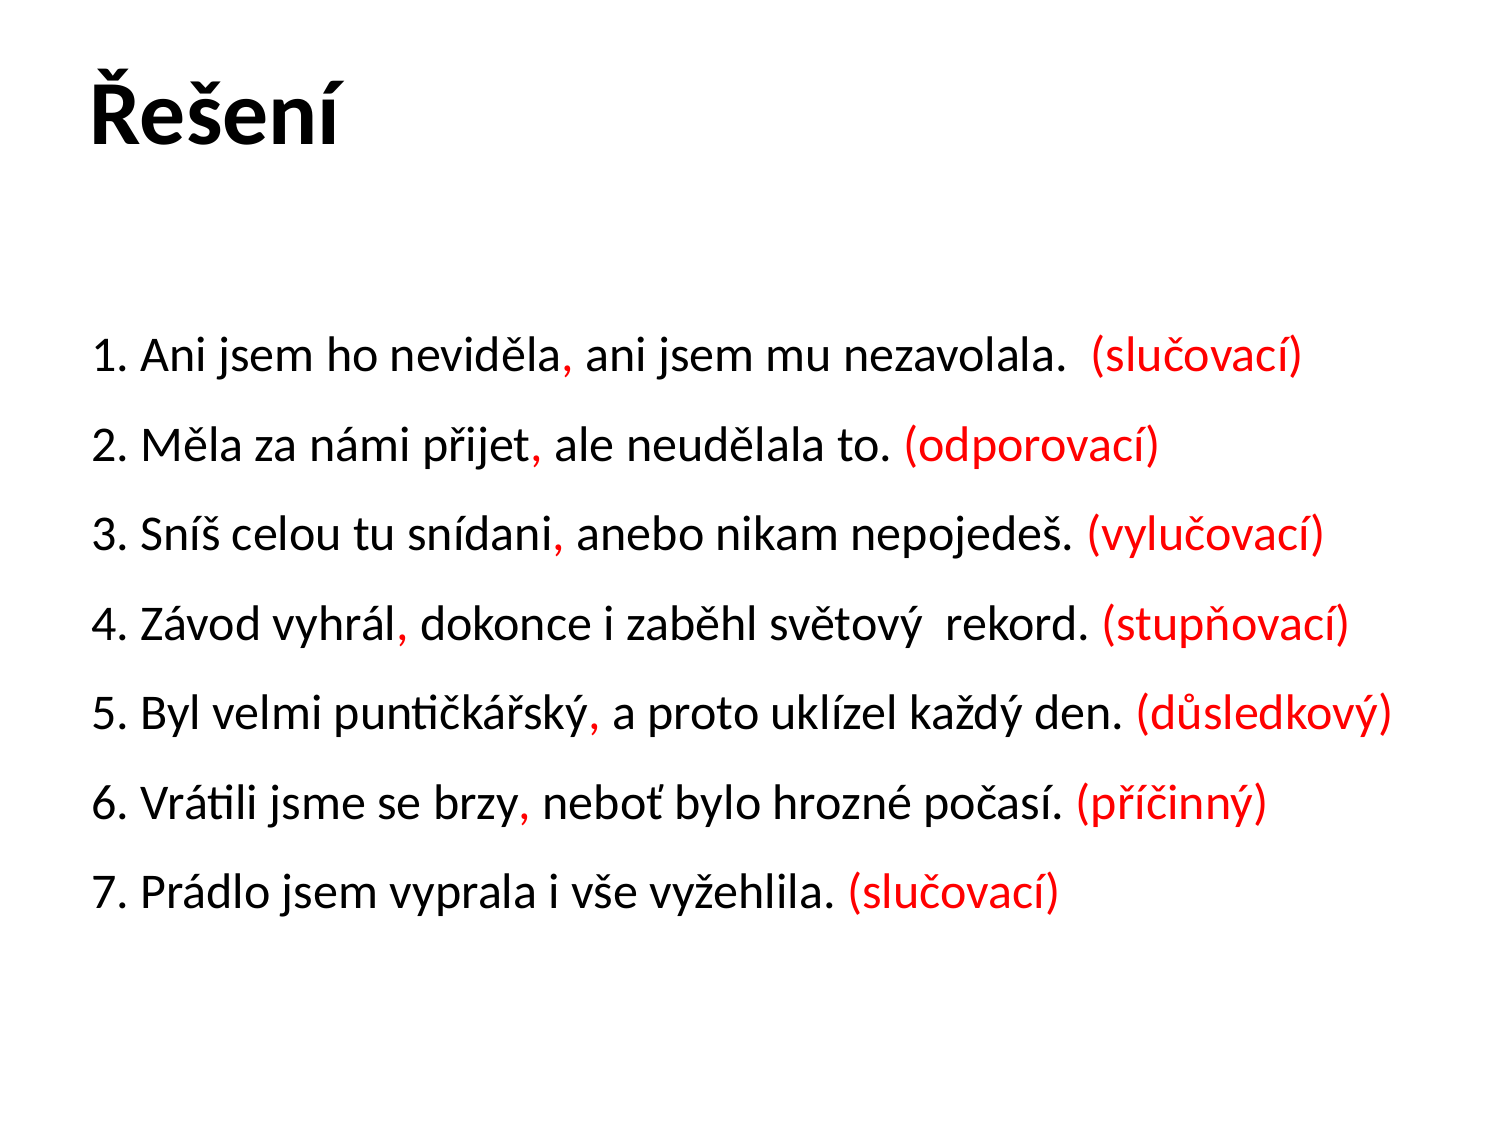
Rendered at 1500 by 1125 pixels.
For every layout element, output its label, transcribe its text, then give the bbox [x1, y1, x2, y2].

title Řešení [75, 45, 1425, 233]
list 1. Ani jsem ho neviděla, ani jsem mu nezavolala. (slučovací) 2. Měla za námi přijet, ale neudělala to. (odporovací) 3. Sníš celou tu snídani, anebo nikam nepojedeš. (vylučovací) 4. Závod vyhrál, dokonce i zaběhl světový rekord. (stupňovací) 5. Byl velmi puntičkářský, a proto uklízel každý den. (důsledkový) 6. Vrátili jsme se brzy, neboť bylo hrozné počasí. (příčinný) 7. Prádlo jsem vyprala i vše vyžehlila. (slučovací) [76, 314, 1427, 1057]
